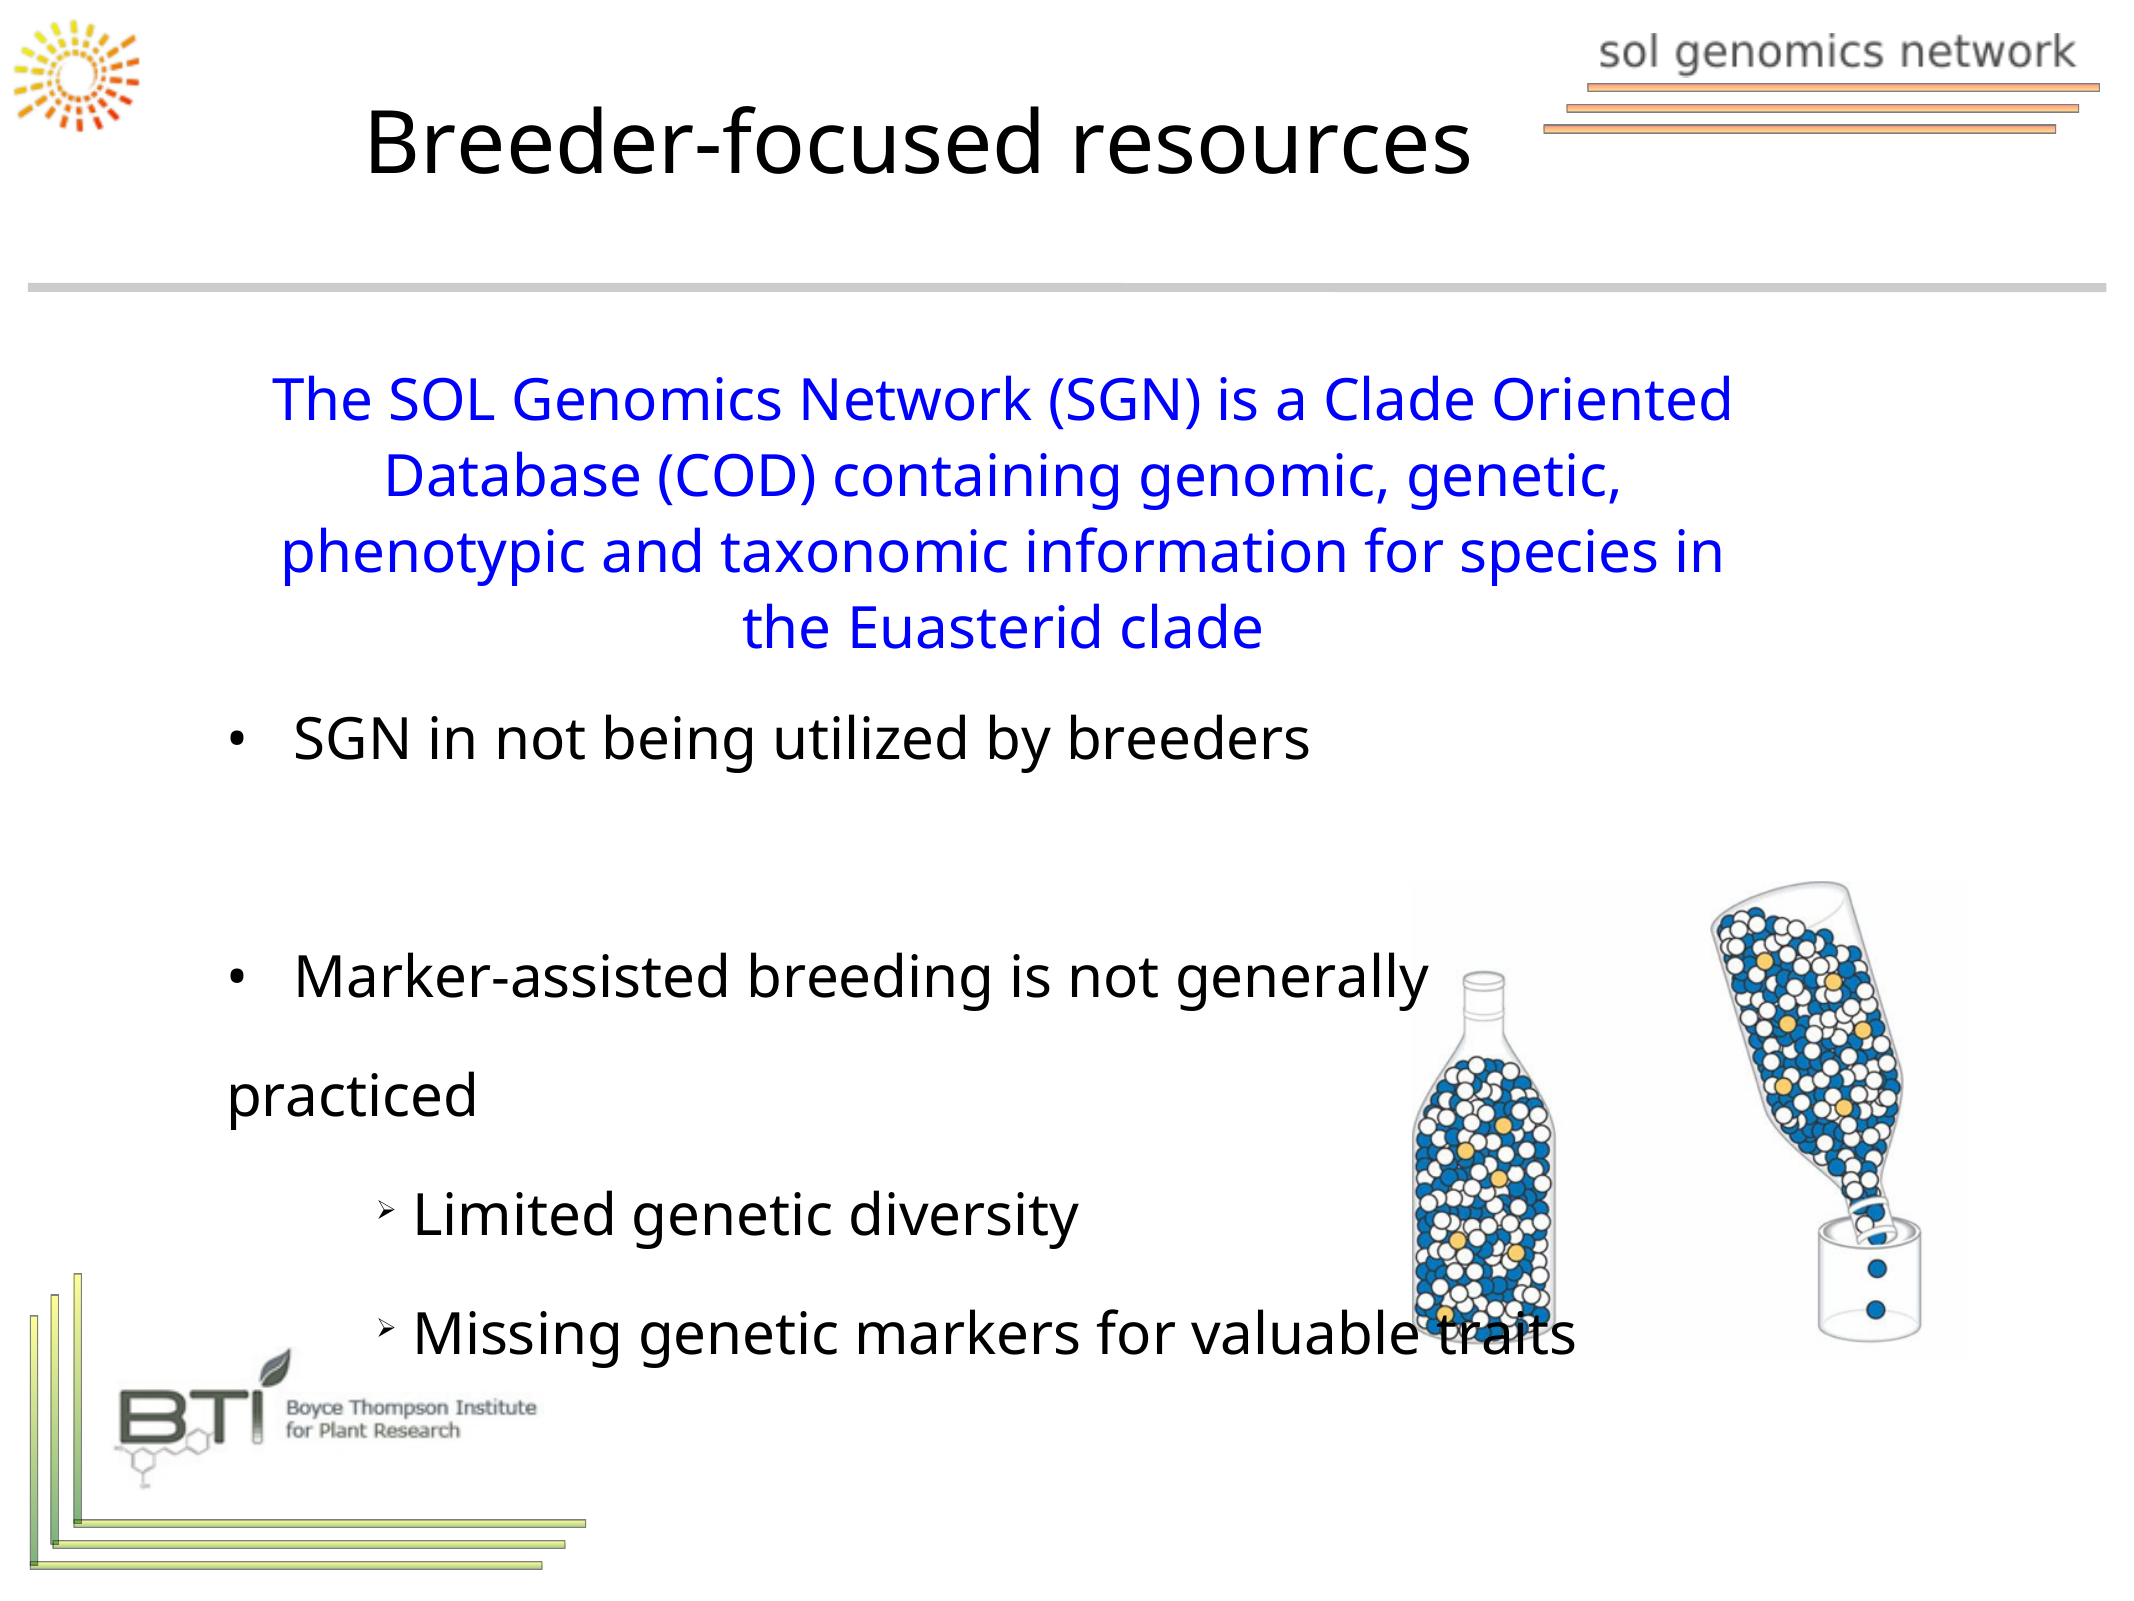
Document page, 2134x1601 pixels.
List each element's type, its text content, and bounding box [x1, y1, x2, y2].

text_box [73, 1273, 587, 1528]
picture [1406, 1326, 1413, 1335]
picture [1406, 874, 1966, 1358]
text_box [1543, 124, 2057, 134]
text_box [50, 1294, 566, 1549]
picture [1597, 33, 2078, 78]
text_box [29, 1315, 543, 1570]
picture [109, 1346, 551, 1493]
text_box [1587, 83, 2100, 92]
text_box [1566, 104, 2080, 113]
text_box The SOL Genomics Network (SGN) is a Clade Oriented Database (COD) containing genomic, genetic, phenotypic and taxonomic information for species in the Euasterid clade [244, 352, 1763, 563]
text_box Breeder-focused resources [300, 75, 1538, 191]
picture [4, 6, 150, 151]
text_box SGN in not being utilized by breeders Marker-assisted breeding is not generally practiced Limited genetic diversity Missing genetic markers for valuable traits [136, 650, 1599, 1135]
